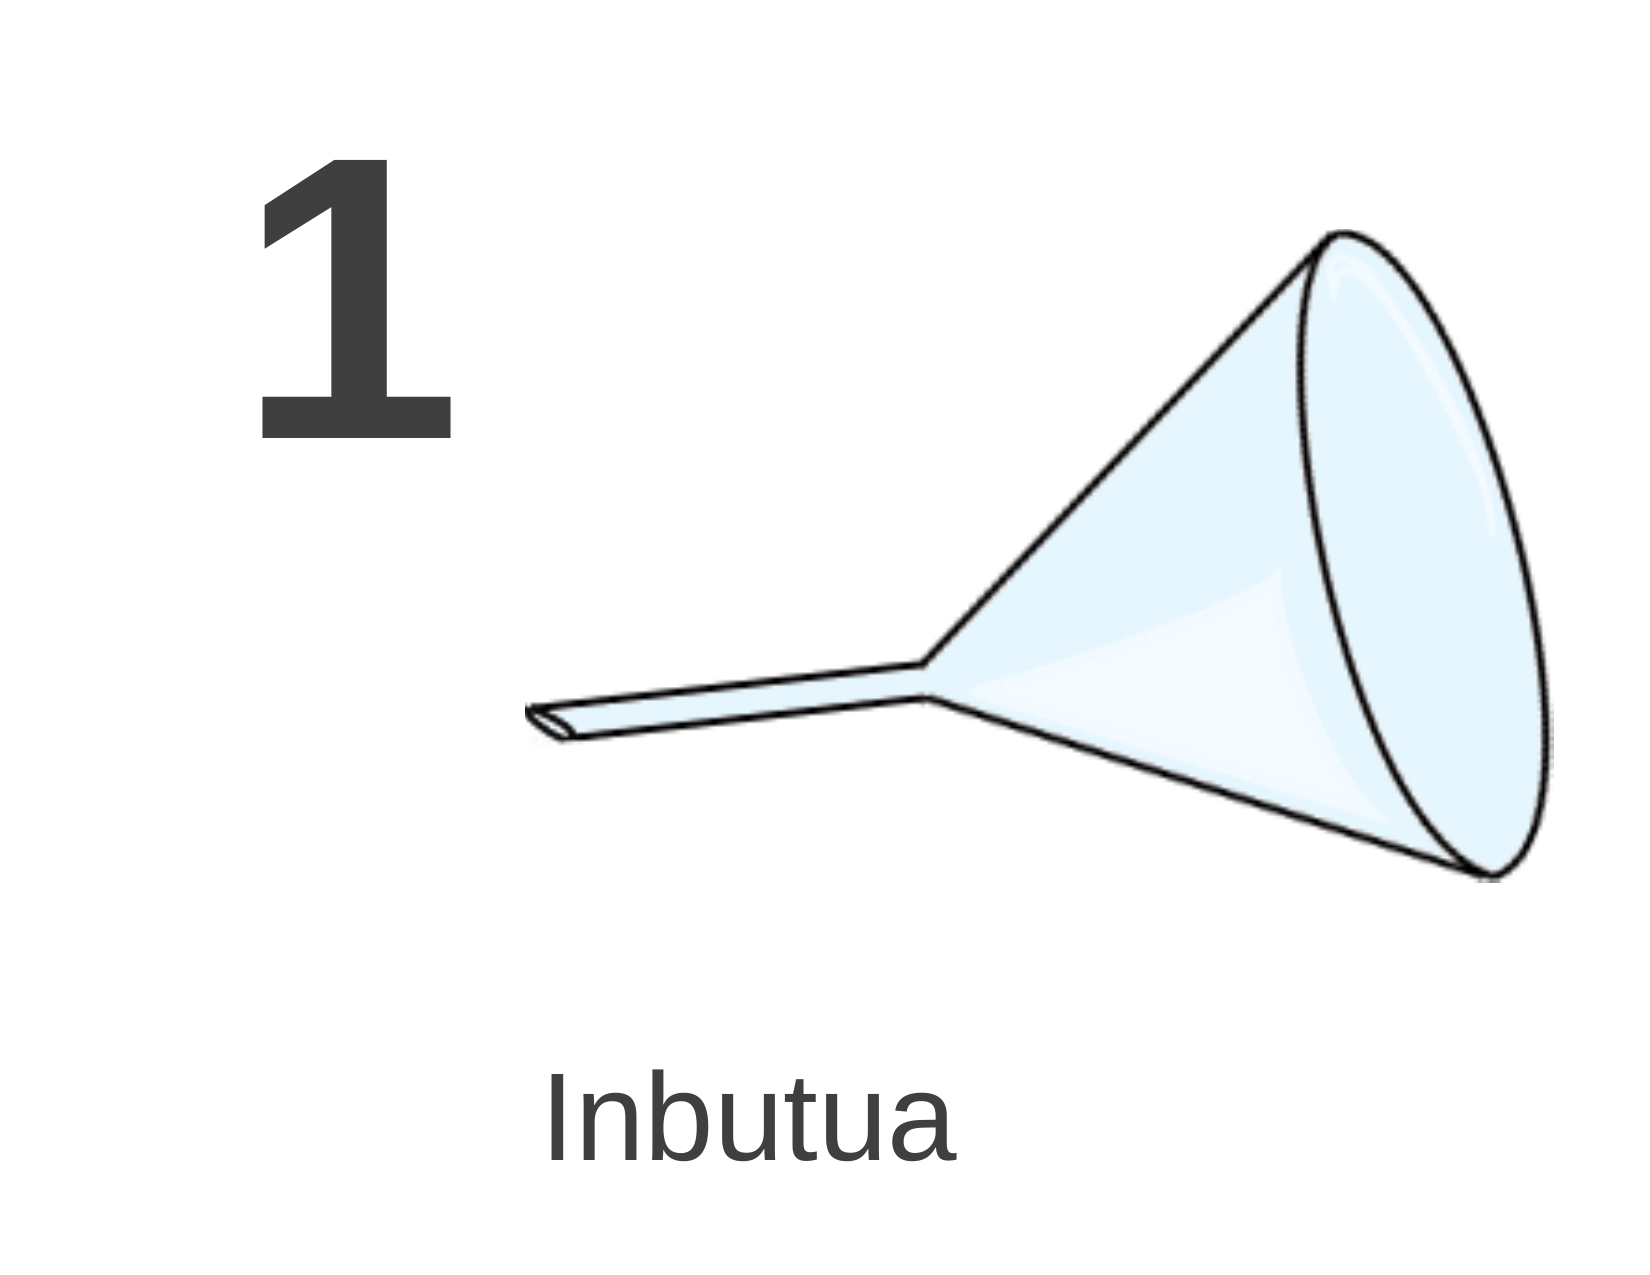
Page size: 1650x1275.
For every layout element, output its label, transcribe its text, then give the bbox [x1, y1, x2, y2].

text_box Inbutua [525, 1027, 1133, 1195]
title 1 [91, 84, 608, 534]
picture [525, 229, 1554, 883]
